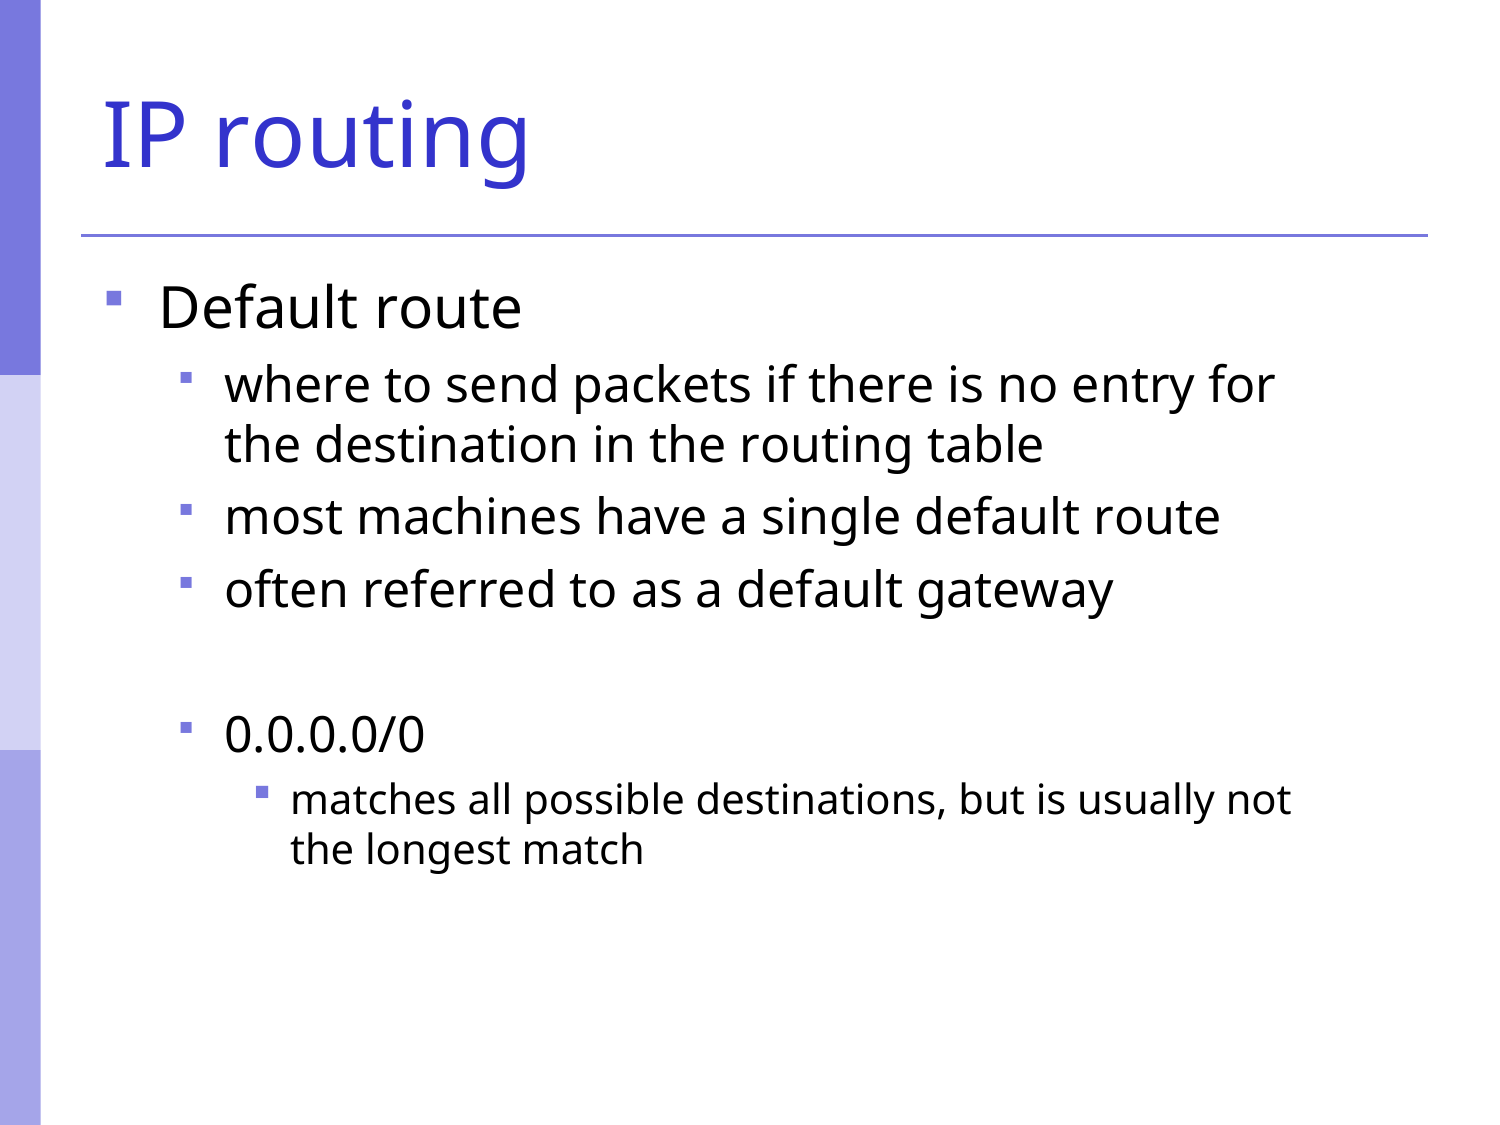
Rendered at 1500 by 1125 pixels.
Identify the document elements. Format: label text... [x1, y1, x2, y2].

list Default route where to send packets if there is no entry for the destination in the routing table most machines have a single default route often referred to as a default gateway 0.0.0.0/0 matches all possible destinations, but is usually not the longest match [87, 262, 1363, 1026]
title IP routing [87, 37, 1363, 225]
